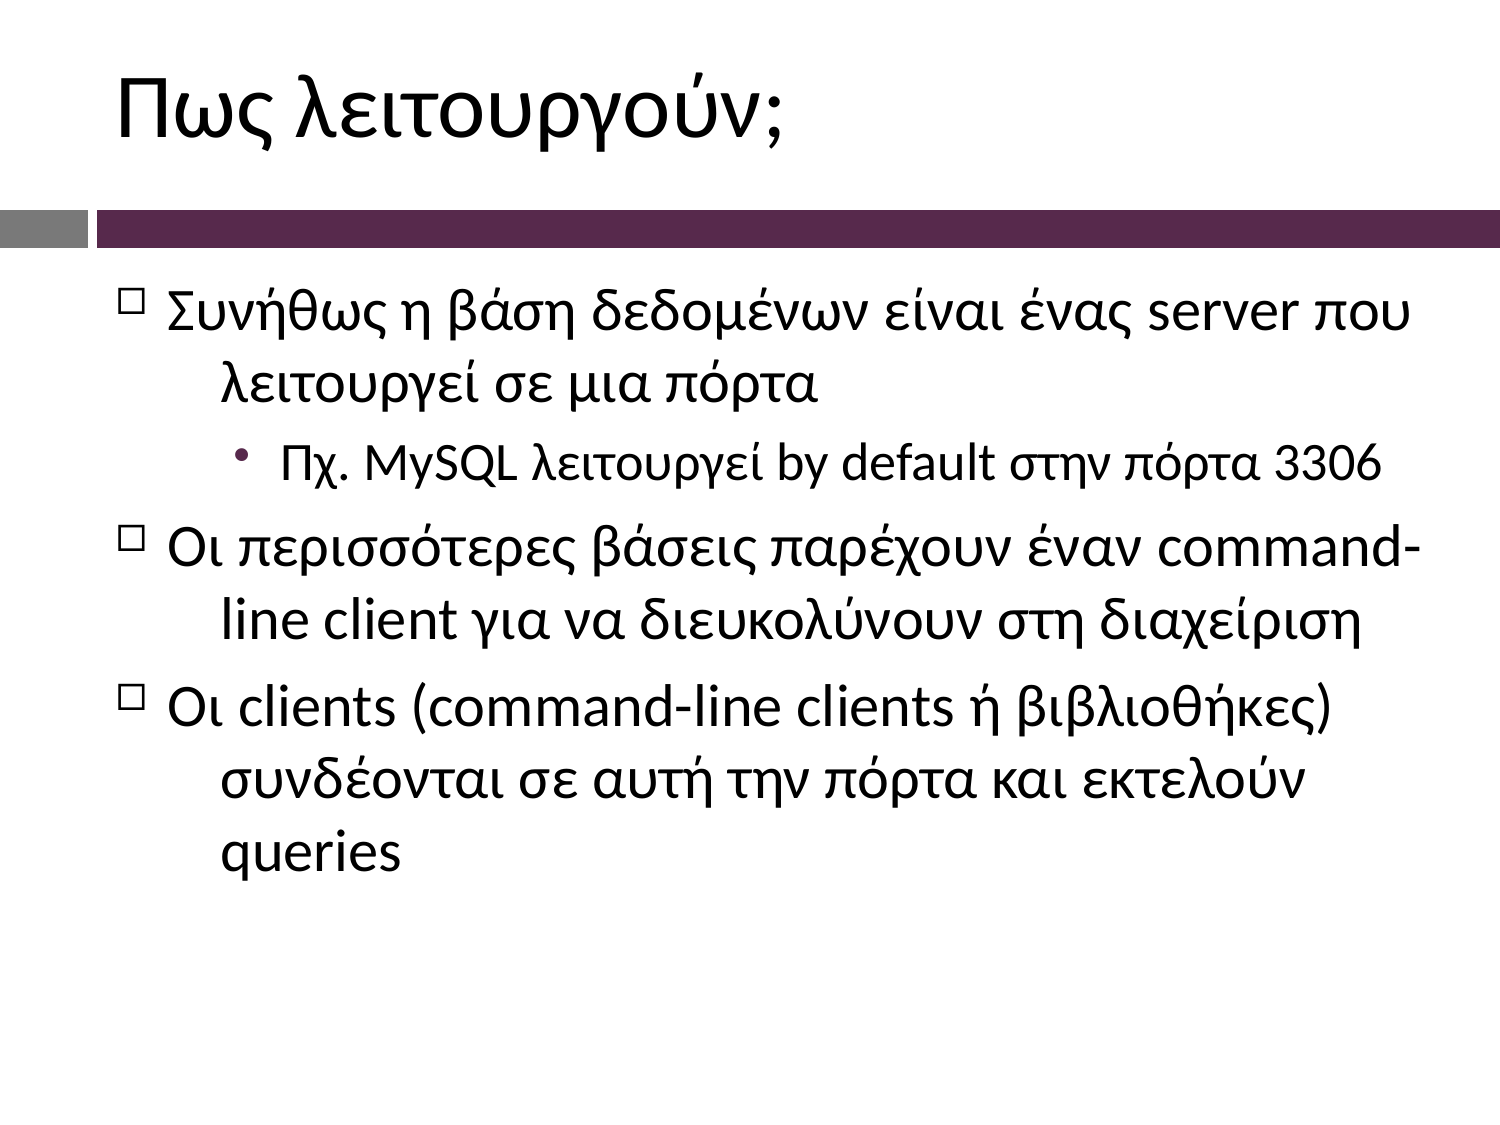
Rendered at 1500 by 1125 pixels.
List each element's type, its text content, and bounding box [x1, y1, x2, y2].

list Συνήθως η βάση δεδομένων είναι ένας server που λειτουργεί σε μια πόρτα Πχ. MySQL λειτουργεί by default στην πόρτα 3306 Οι περισσότερες βάσεις παρέχουν έναν command-line client για να διευκολύνουν στη διαχείριση Οι clients (command-line clients ή βιβλιοθήκες) συνδέονται σε αυτή την πόρτα και εκτελούν queries [100, 262, 1438, 1000]
title Πως λειτουργούν; [100, 19, 1438, 182]
